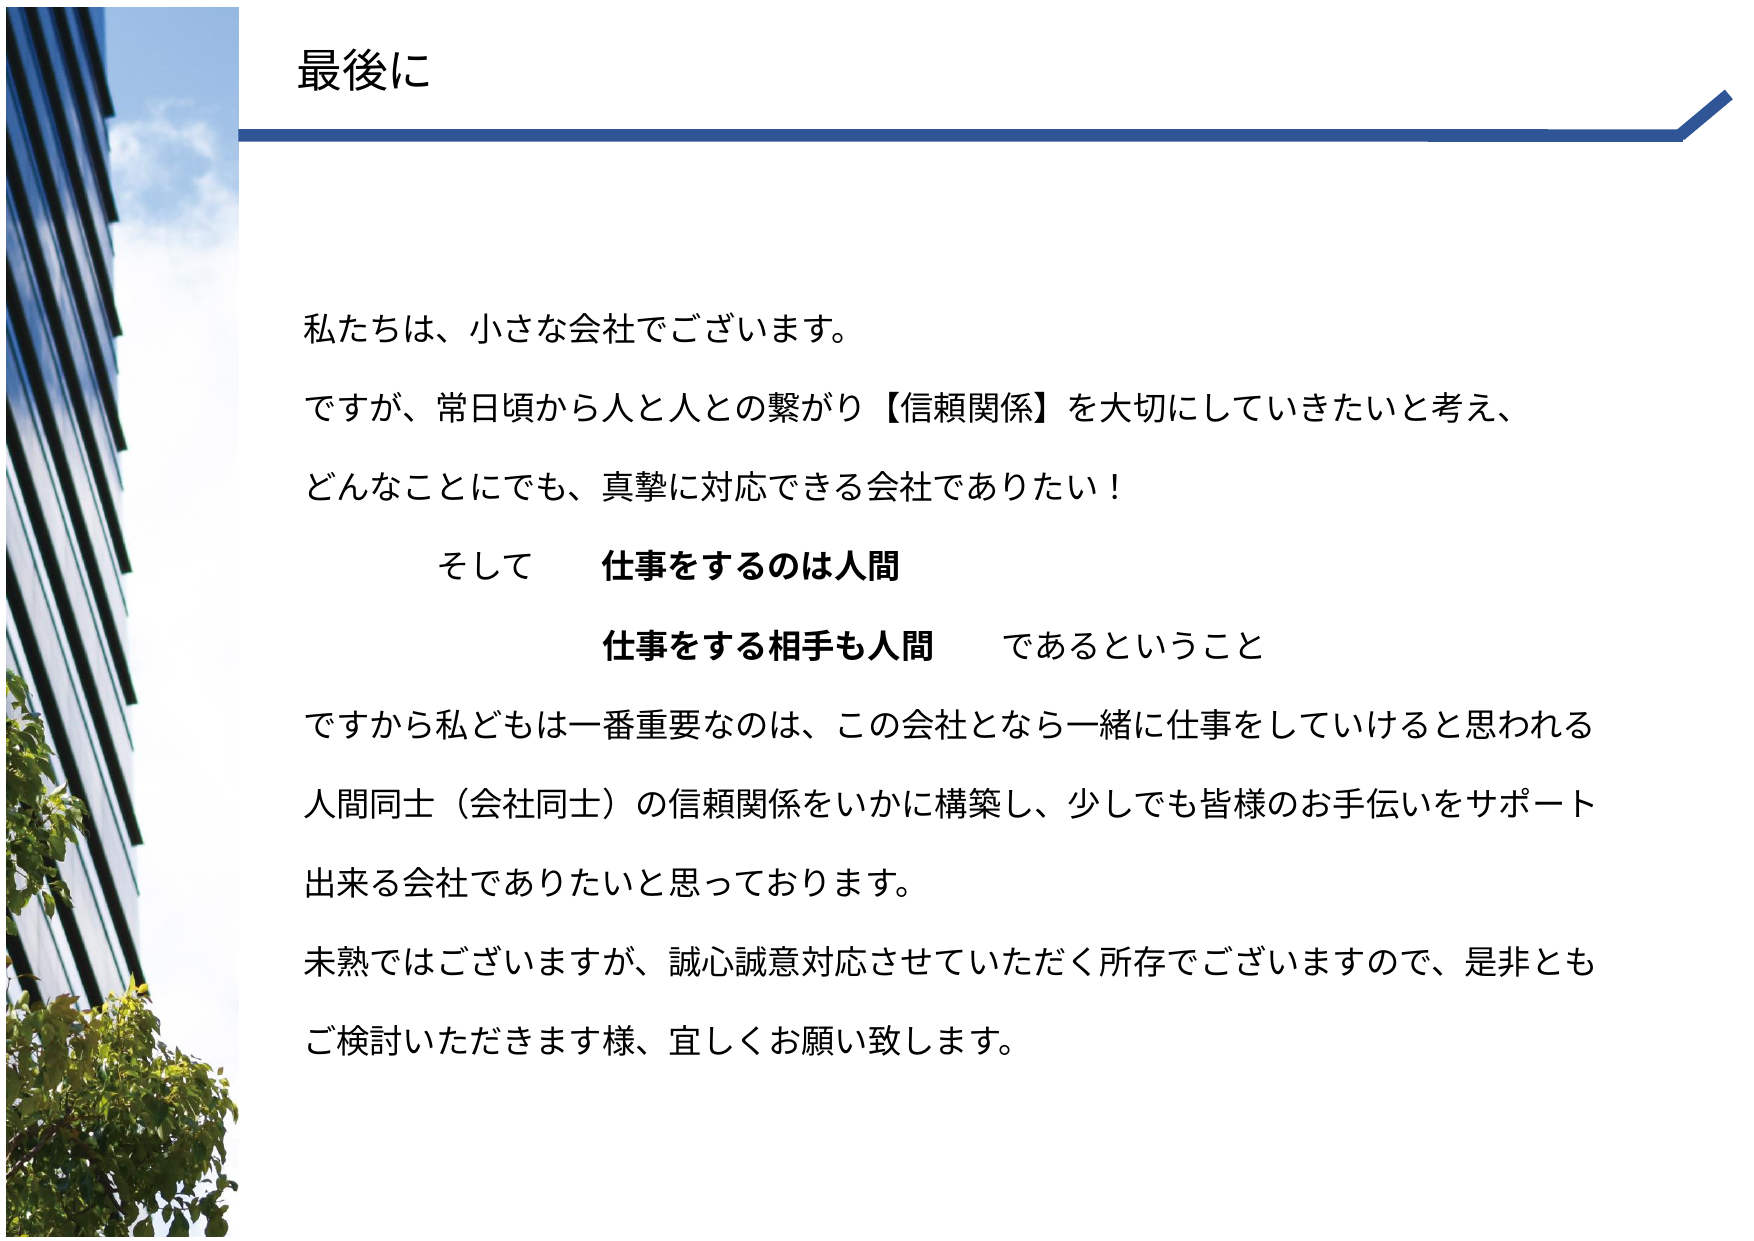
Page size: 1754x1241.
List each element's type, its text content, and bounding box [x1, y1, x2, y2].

picture [6, 7, 239, 1237]
text_box 最後に [250, 15, 1654, 124]
text_box 私たちは、小さな会社でございます。 ですが、常日頃から人と人との繋がり【信頼関係】を大切にしていきたいと考え、 どんなことにでも、真摯に対応できる会社でありたい！ そして 仕事をするのは人間 仕事をする相手も人間 であるということ ですから私どもは一番重要なのは、この会社となら一緒に仕事をしていけると思われる 人間同士（会社同士）の信頼関係をいかに構築し、少しでも皆様のお手伝いをサポート 出来る会社でありたいと思っております。 未熟ではございますが、誠心誠意対応させていただく所存でございますので、是非とも ご検討いただきます様、宜しくお願い致します。 [288, 300, 1712, 1127]
